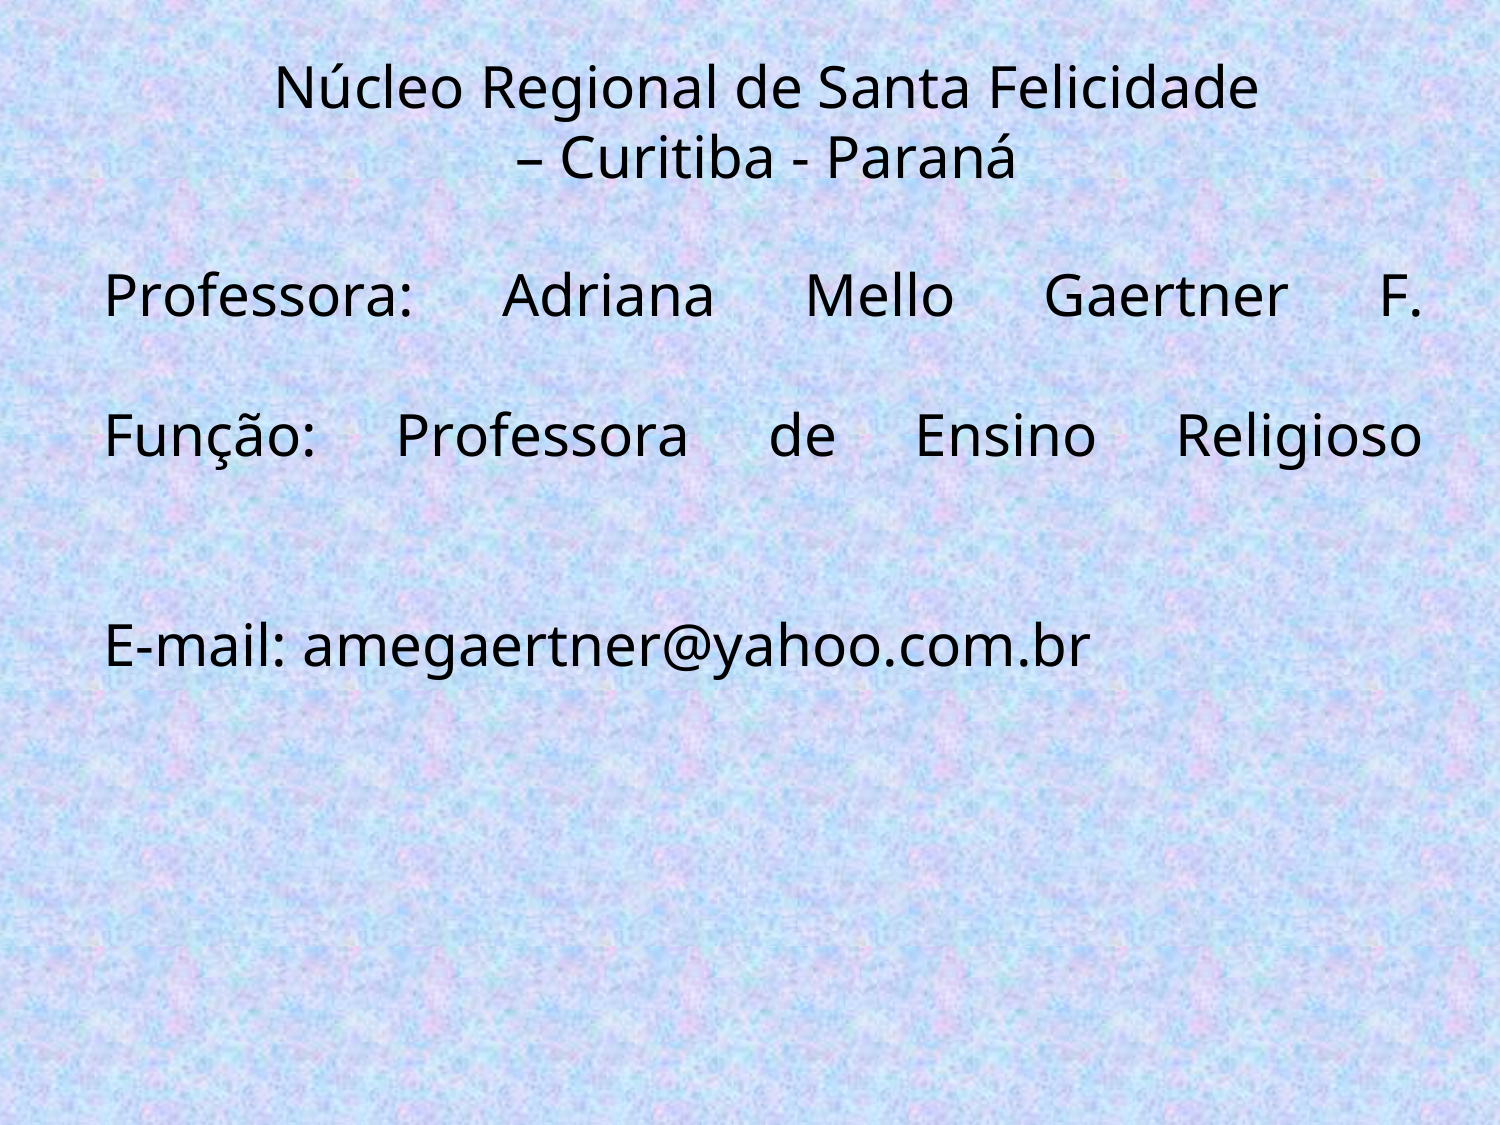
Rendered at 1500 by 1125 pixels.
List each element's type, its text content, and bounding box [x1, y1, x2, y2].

text_box Professora: Adriana Mello Gaertner F. Função: Professora de Ensino Religioso E-mail: amegaertner@yahoo.com.br [88, 196, 1439, 740]
picture [0, 0, 1500, 1125]
text_box Núcleo Regional de Santa Felicidade – Curitiba - Paraná [242, 42, 1293, 196]
